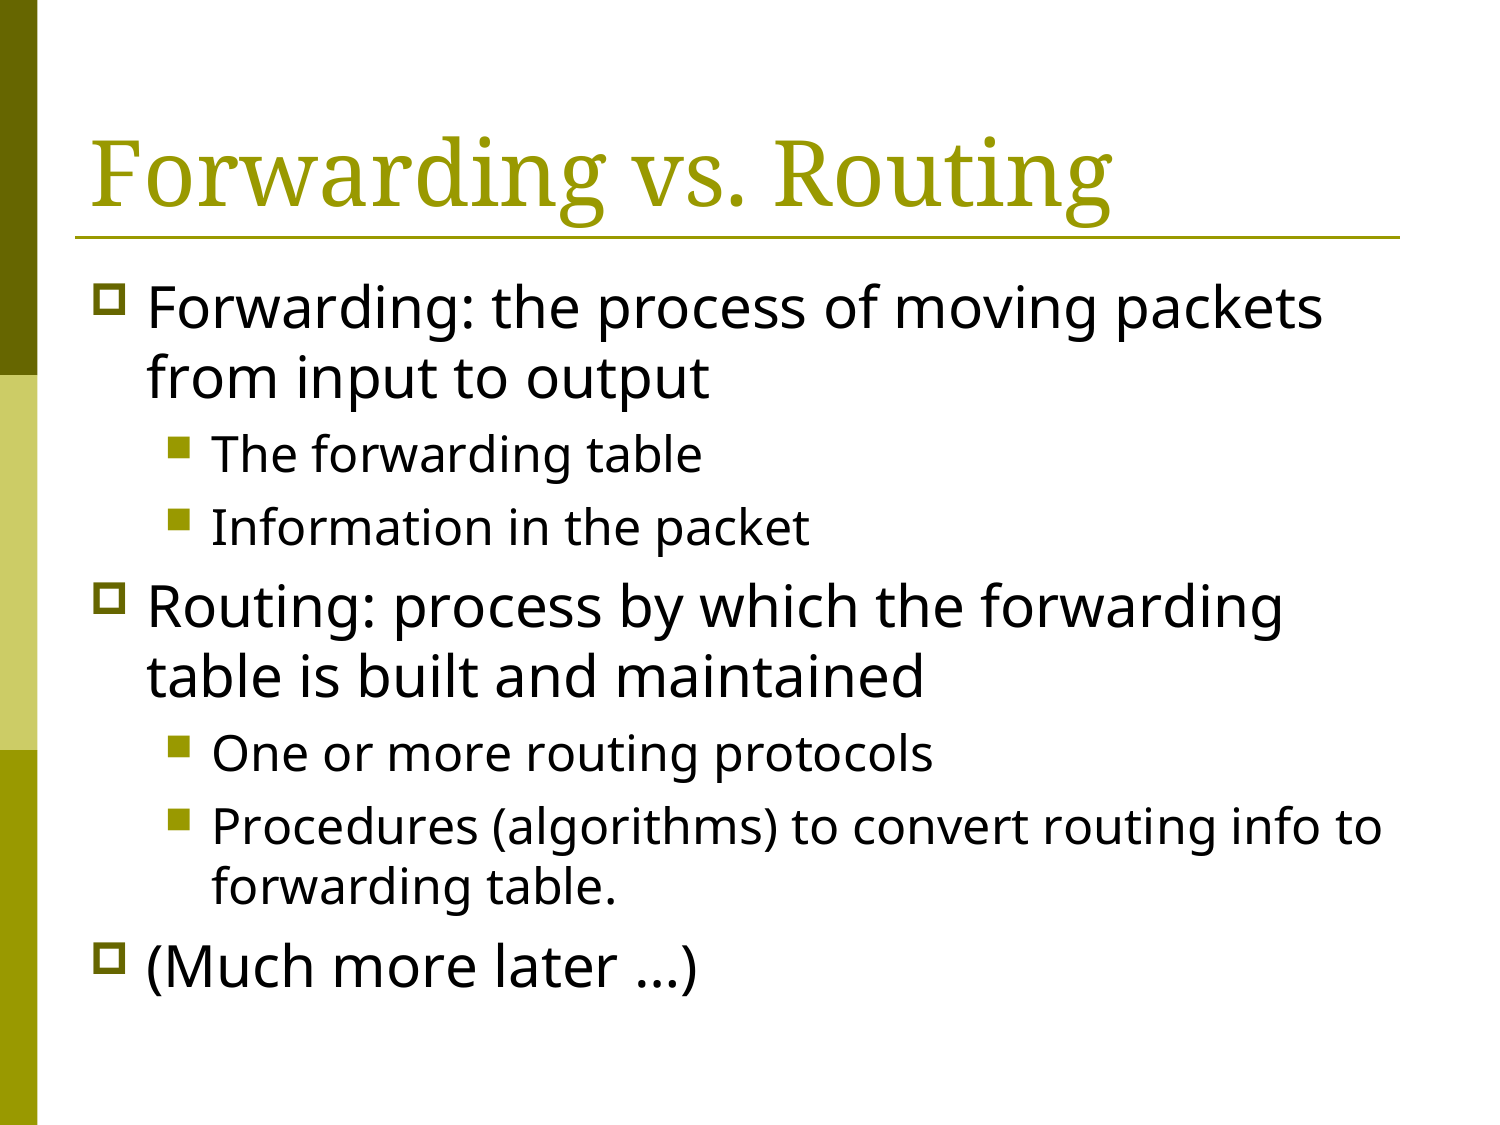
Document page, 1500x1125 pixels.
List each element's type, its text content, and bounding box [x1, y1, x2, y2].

list Forwarding: the process of moving packets from input to output The forwarding table Information in the packet Routing: process by which the forwarding table is built and maintained One or more routing protocols Procedures (algorithms) to convert routing info to forwarding table. (Much more later …) [75, 262, 1426, 1007]
title Forwarding vs. Routing [75, 45, 1426, 233]
